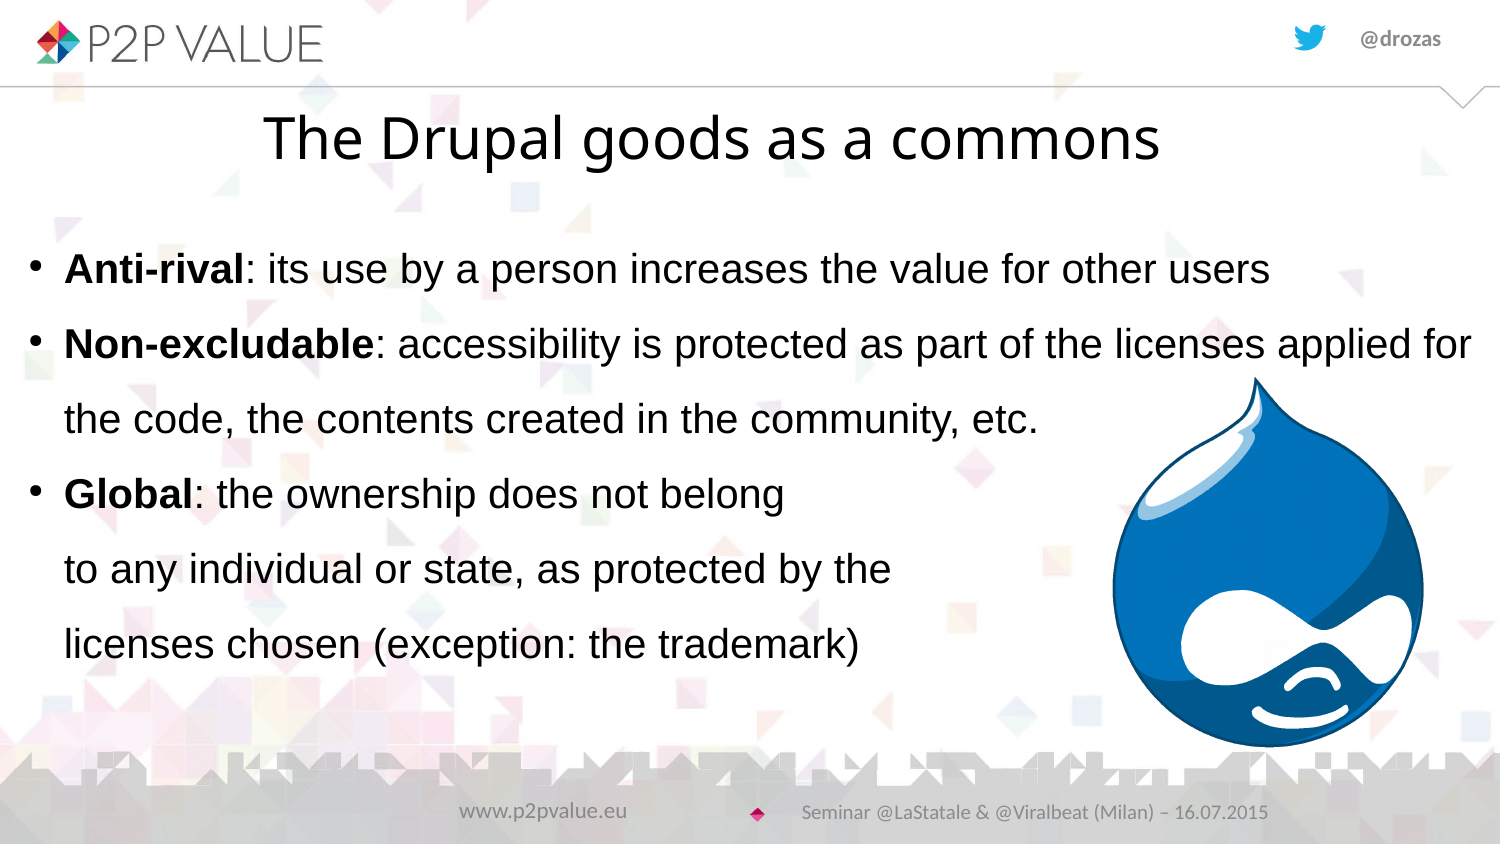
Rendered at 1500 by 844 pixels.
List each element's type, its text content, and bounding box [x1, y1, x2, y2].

subtitle Anti-rival: its use by a person increases the value for other users Non-excludable: accessibility is protected as part of the licenses applied for the code, the contents created in the community, etc. Global: the ownership does not belong to any individual or state, as protected by the licenses chosen (exception: the trademark) [15, 210, 1496, 766]
title The Drupal goods as a commons [60, 92, 1366, 181]
text_box @drozas [1333, 15, 1455, 60]
text_box www.p2pvalue.eu [453, 789, 672, 829]
text_box Seminar @LaStatale & @Viralbeat (Milan) – 16.07.2015 [788, 788, 1481, 834]
picture [0, 0, 1500, 844]
